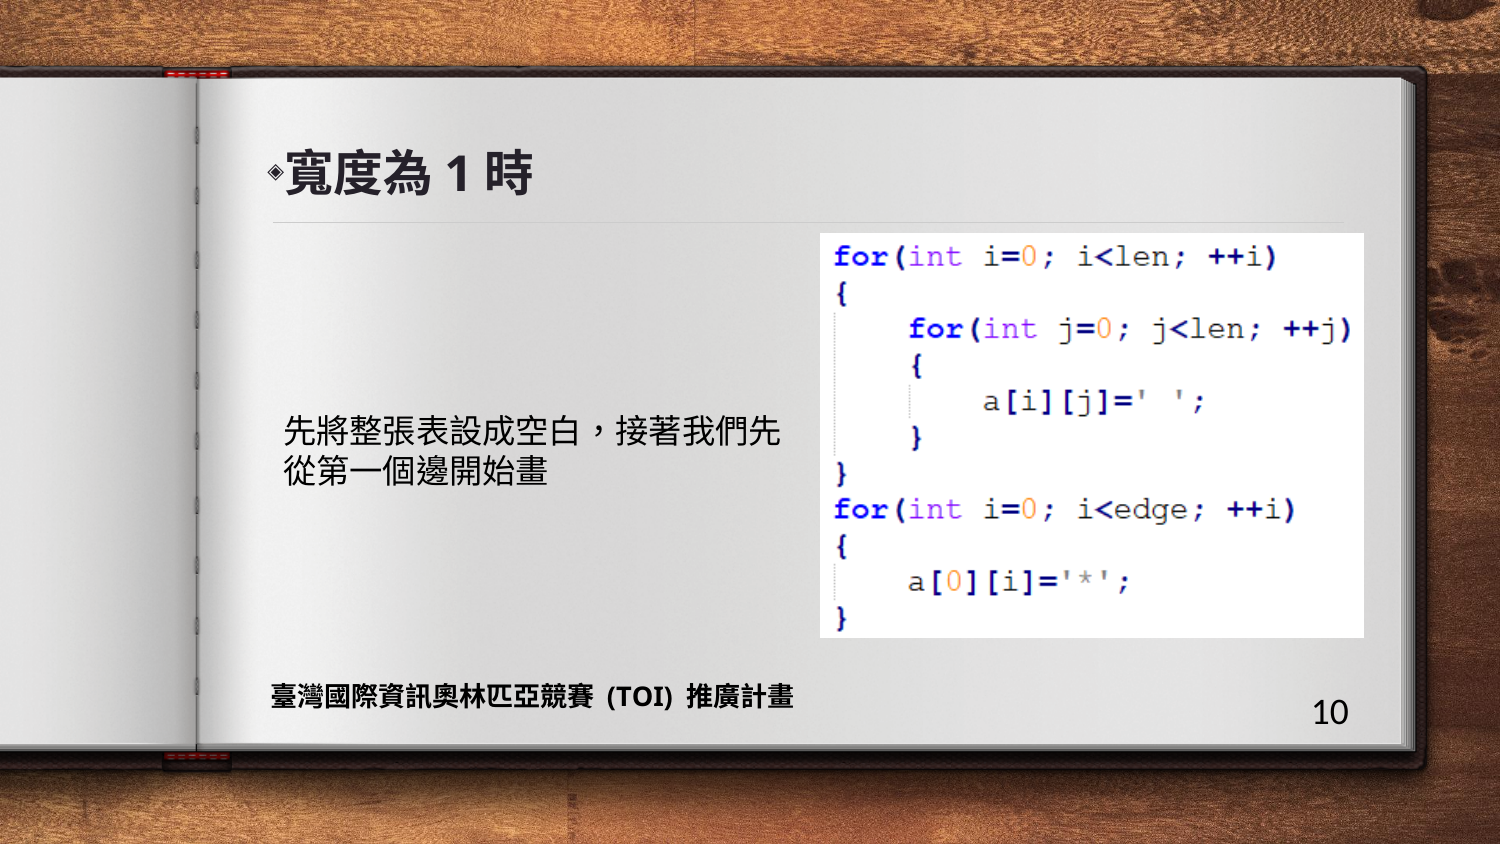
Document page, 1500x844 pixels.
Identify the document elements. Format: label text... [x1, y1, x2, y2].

text_box [1295, 672, 1386, 737]
list 寬度為1時 [252, 126, 1194, 216]
text_box 先將整張表設成空白，接著我們先從第一個邊開始畫 [268, 402, 820, 499]
picture [820, 233, 1364, 638]
